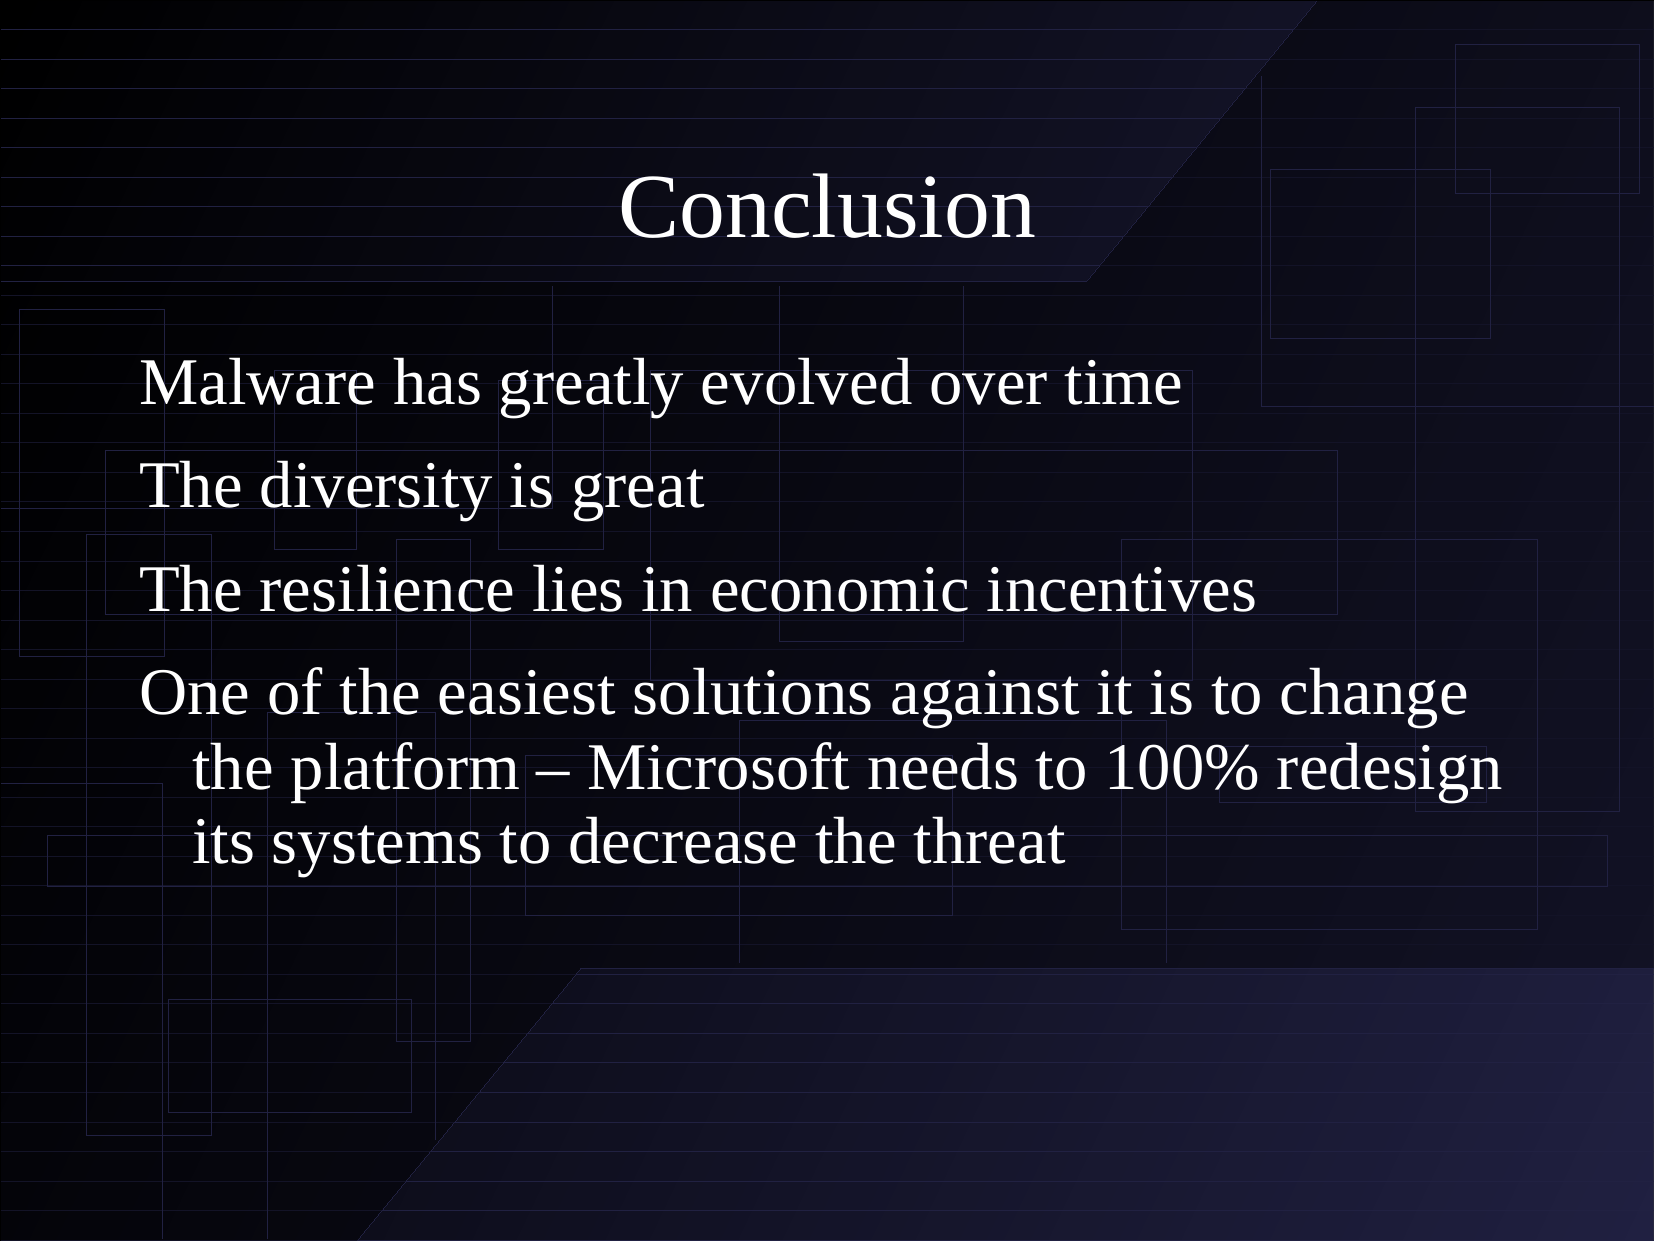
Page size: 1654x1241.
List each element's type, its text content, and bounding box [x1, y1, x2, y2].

title Conclusion [121, 102, 1534, 311]
list Malware has greatly evolved over time The diversity is great The resilience lies in economic incentives One of the easiest solutions against it is to change the platform – Microsoft needs to 100% redesign its systems to decrease the threat [121, 344, 1534, 1127]
